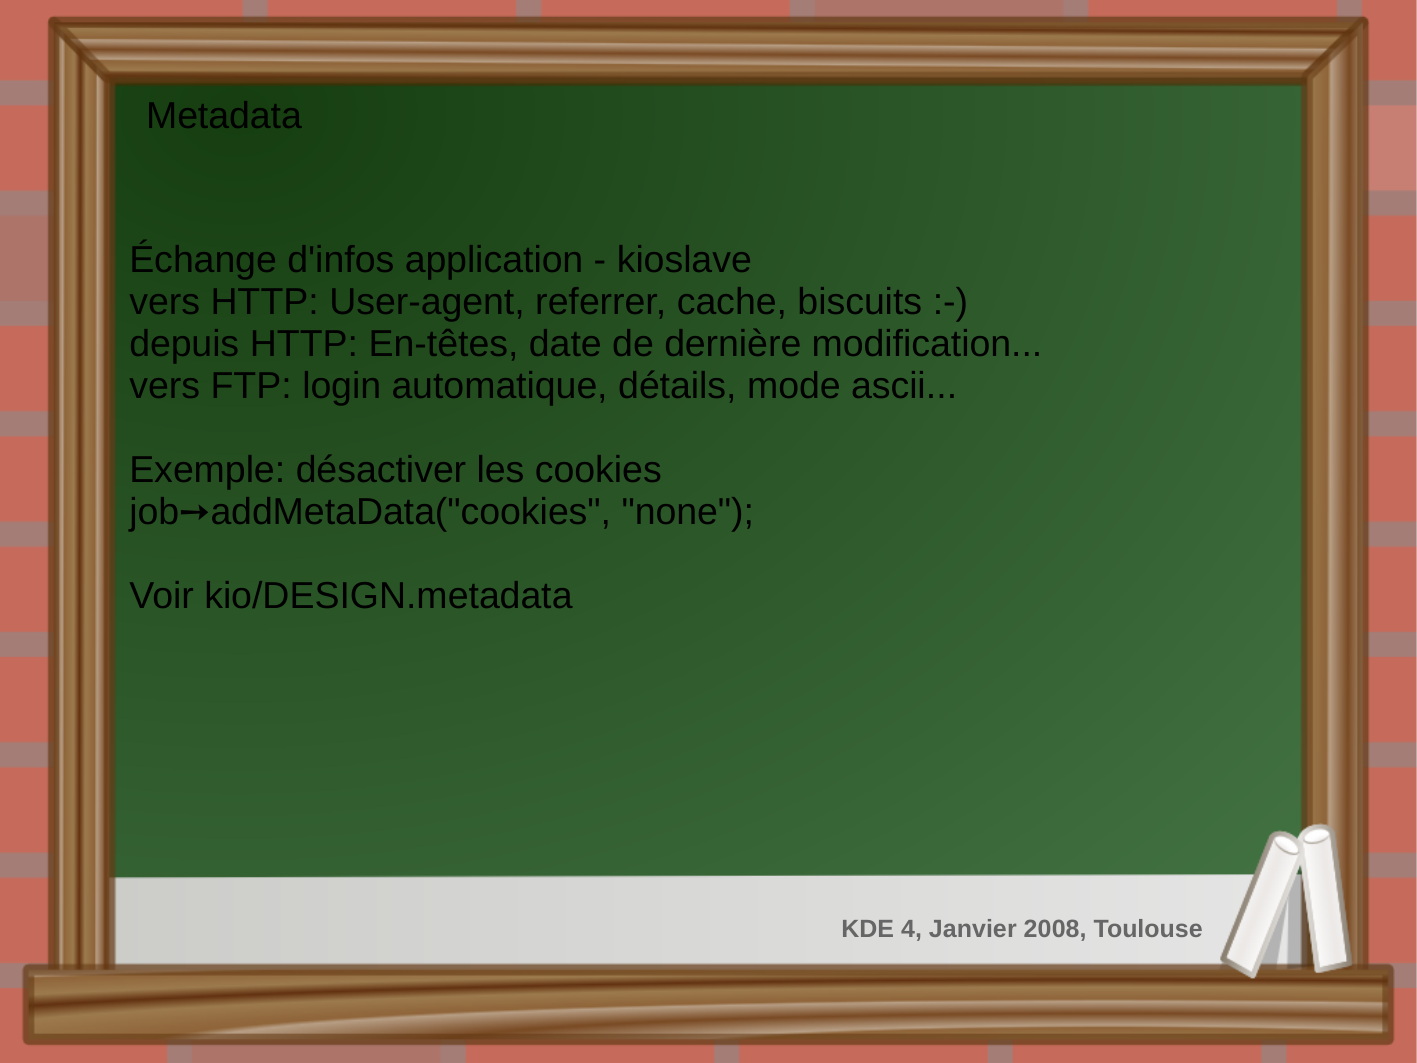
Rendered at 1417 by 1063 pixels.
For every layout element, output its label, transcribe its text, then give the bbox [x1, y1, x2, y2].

text_box Metadata [131, 87, 1313, 145]
text_box Échange d'infos application - kioslave vers HTTP: User-agent, referrer, cache, biscuits :-) depuis HTTP: En-têtes, date de dernière modification... vers FTP: login automatique, détails, mode ascii... Exemple: désactiver les cookies job➙addMetaData("cookies", "none"); Voir kio/DESIGN.metadata [114, 231, 1268, 624]
picture [0, 0, 1417, 1063]
